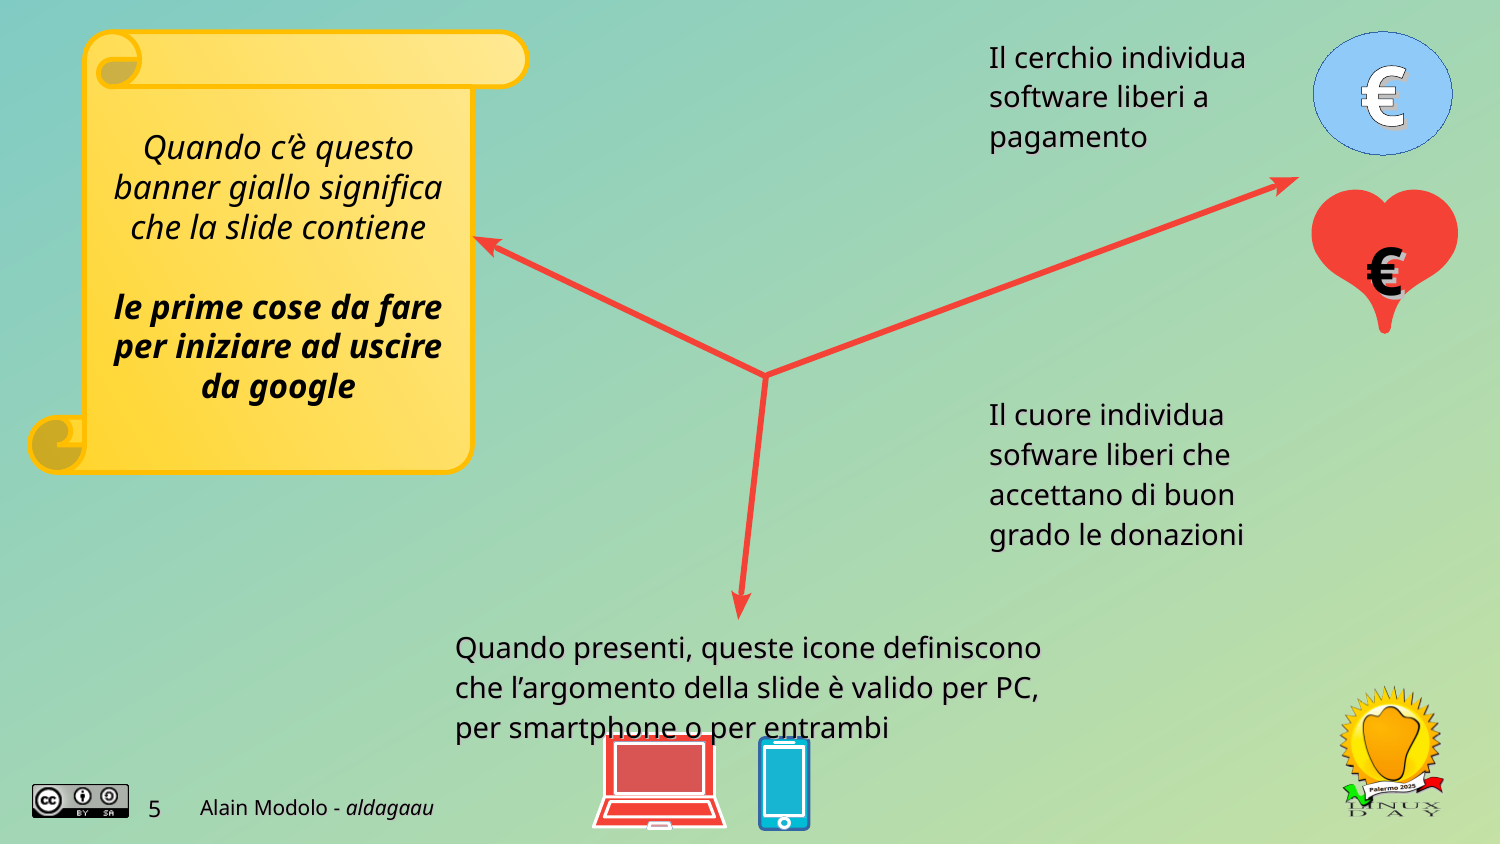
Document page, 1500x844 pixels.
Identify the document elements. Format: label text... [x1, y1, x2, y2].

picture [32, 784, 129, 818]
text_box [759, 738, 809, 830]
text_box € [1317, 195, 1453, 328]
text_box € [1313, 31, 1453, 156]
text_box [593, 738, 726, 829]
text_box Quando presenti, queste icone definiscono che l’argomento della slide è valido per PC, per smartphone o per entrambi [439, 620, 1061, 738]
text_box Quando c’è questo banner giallo significa che la slide contiene le prime cose da fare per iniziare ad uscire da google [62, 31, 528, 473]
text_box Il cerchio individua software liberi a pagamento Il cuore individua sofware liberi che accettano di buon grado le donazioni [974, 29, 1300, 602]
picture [1233, 670, 1500, 844]
